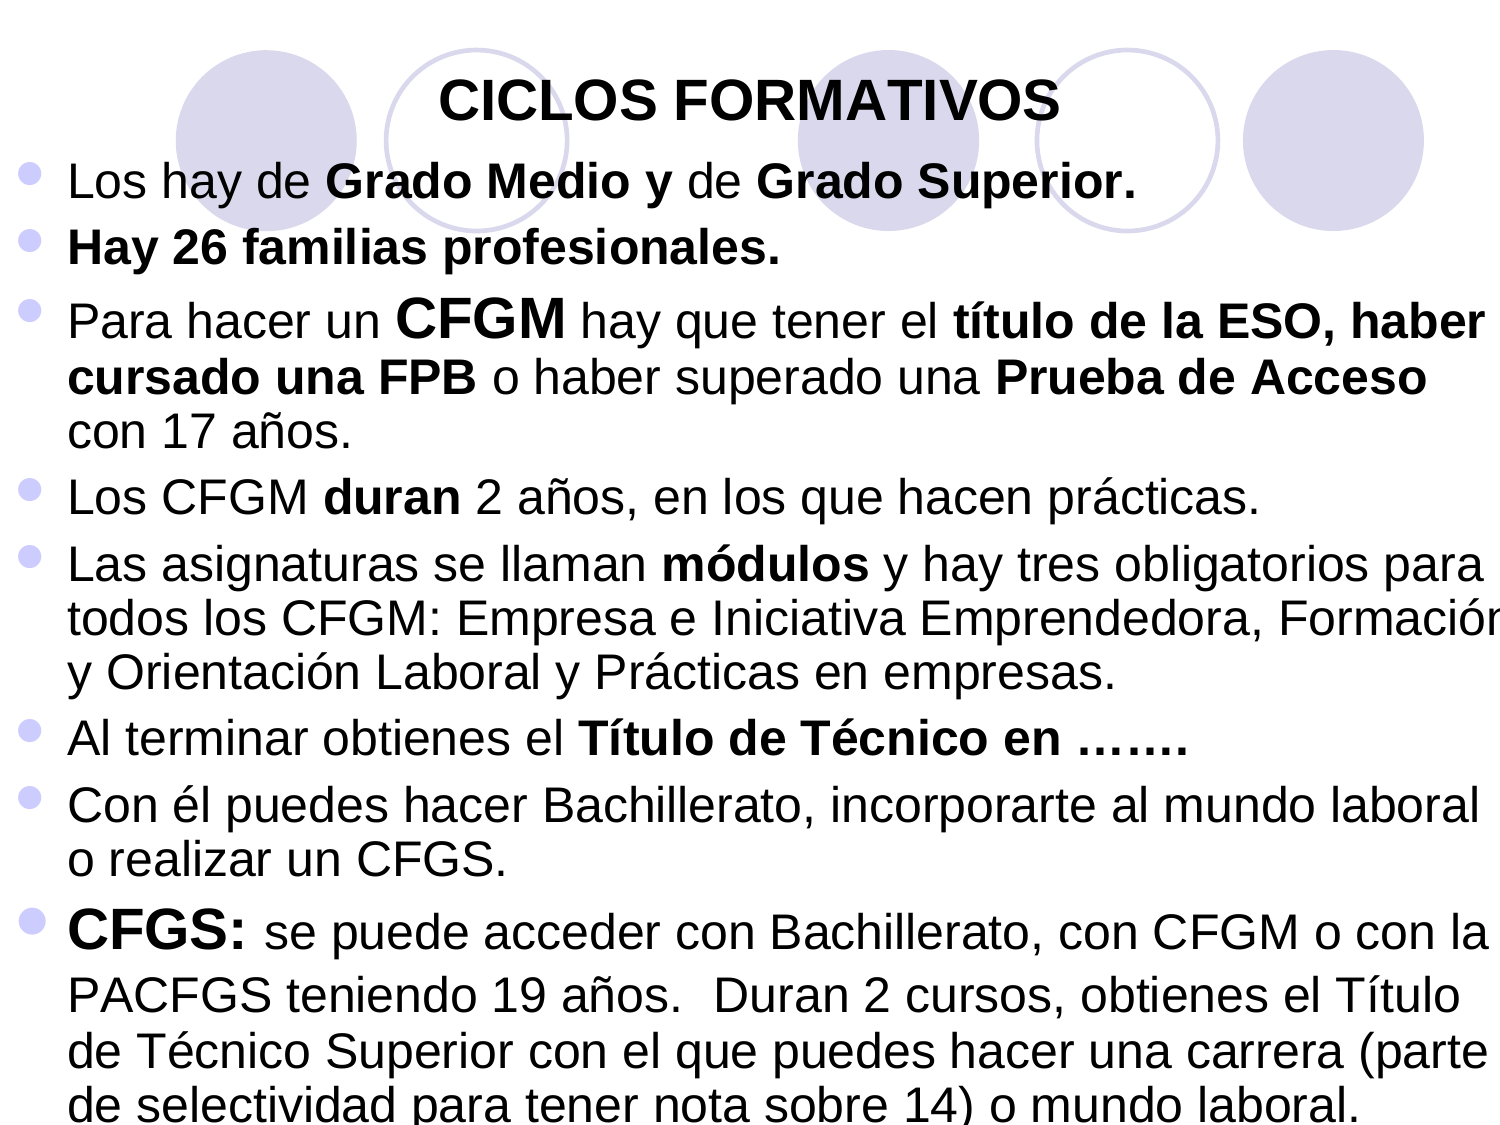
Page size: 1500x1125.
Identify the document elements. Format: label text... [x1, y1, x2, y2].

text_box CICLOS FORMATIVOS [75, 45, 1426, 147]
text_box Los hay de Grado Medio y de Grado Superior. Hay 26 familias profesionales. Para hacer un CFGM hay que tener el título de la ESO, haber cursado una FPB o haber superado una Prueba de Acceso con 17 años. Los CFGM duran 2 años, en los que hacen prácticas. Las asignaturas se llaman módulos y hay tres obligatorios para todos los CFGM: Empresa e Iniciativa Emprendedora, Formación y Orientación Laboral y Prácticas en empresas. Al terminar obtienes el Título de Técnico en ……. Con él puedes hacer Bachillerato, incorporarte al mundo laboral o realizar un CFGS. CFGS: se puede acceder con Bachillerato, con CFGM o con la PACFGS teniendo 19 años. Duran 2 cursos, obtienes el Título de Técnico Superior con el que puedes hacer una carrera (parte de selectividad para tener nota sobre 14) o mundo laboral. [0, 147, 1500, 1125]
